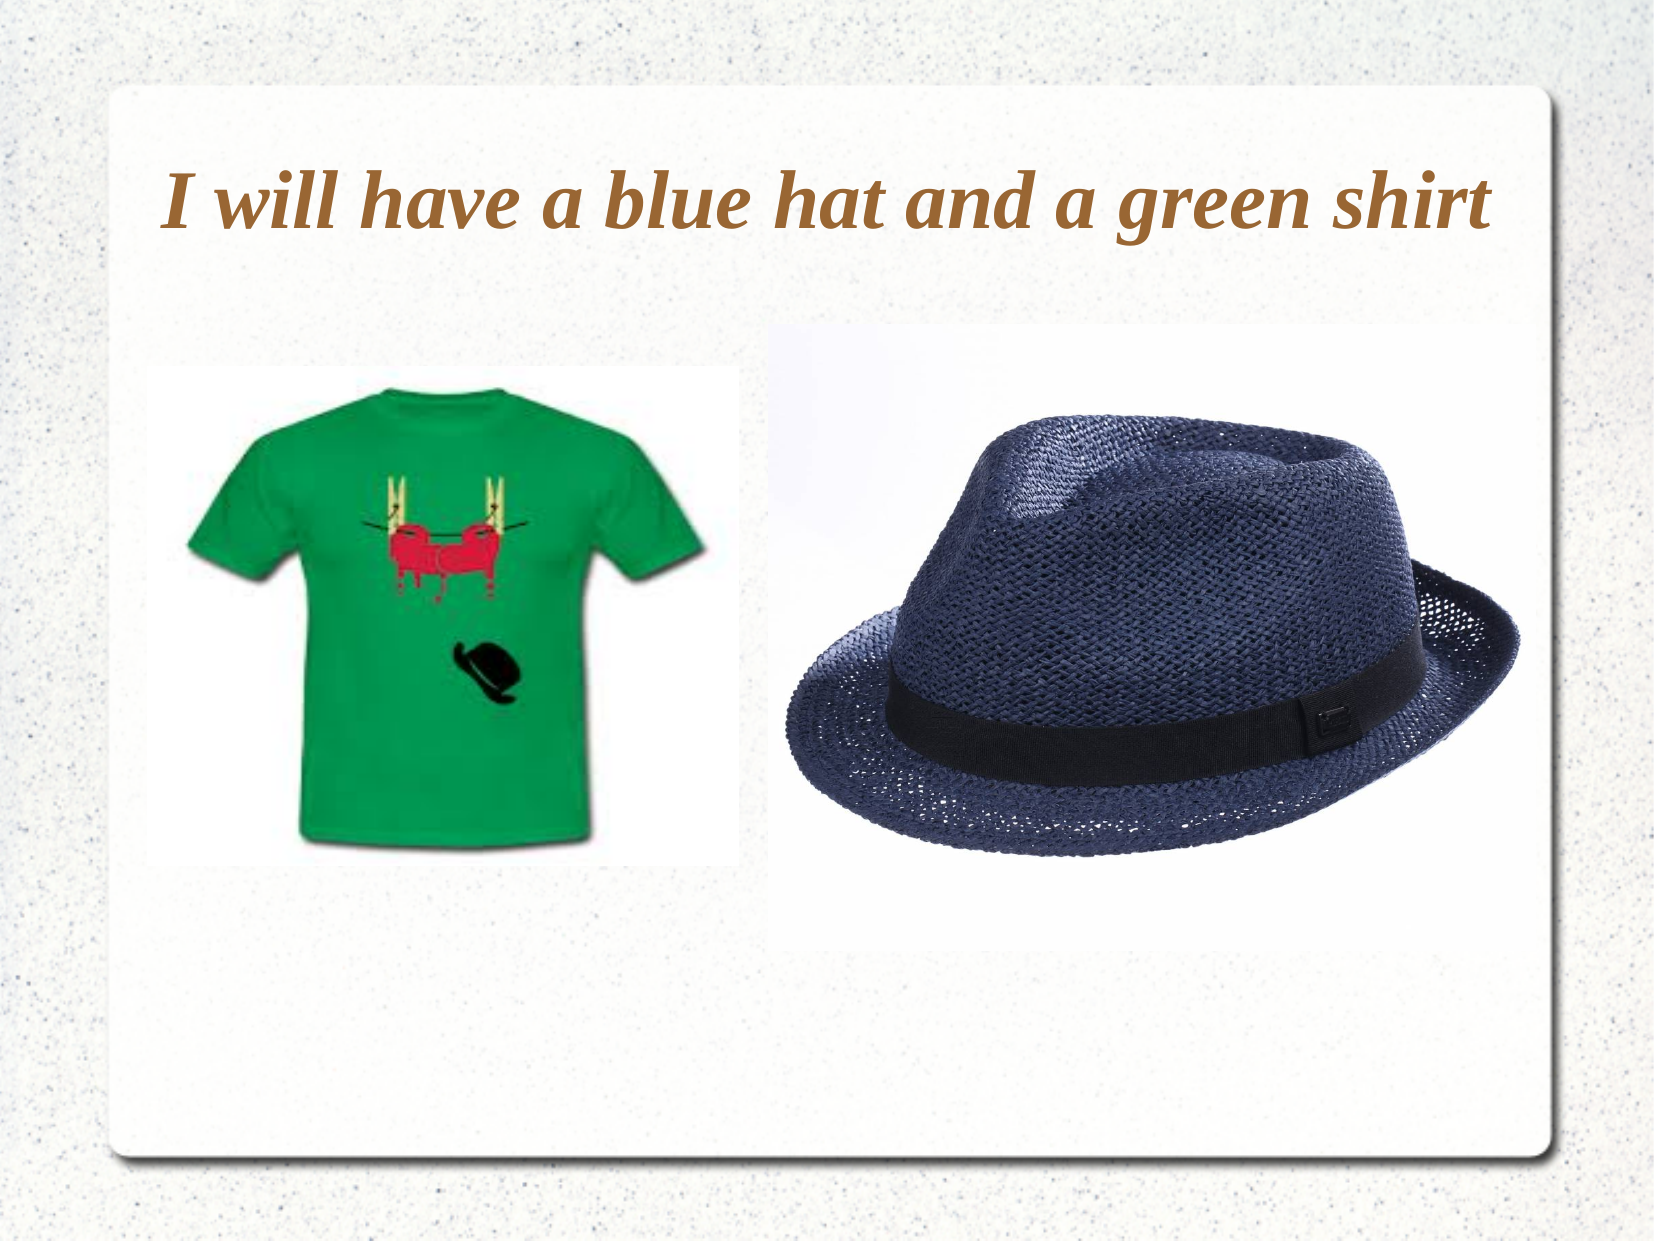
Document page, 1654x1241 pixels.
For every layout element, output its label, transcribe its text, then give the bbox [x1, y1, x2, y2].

title I will have a blue hat and a green shirt [118, 96, 1536, 304]
picture [0, 0, 1654, 1241]
